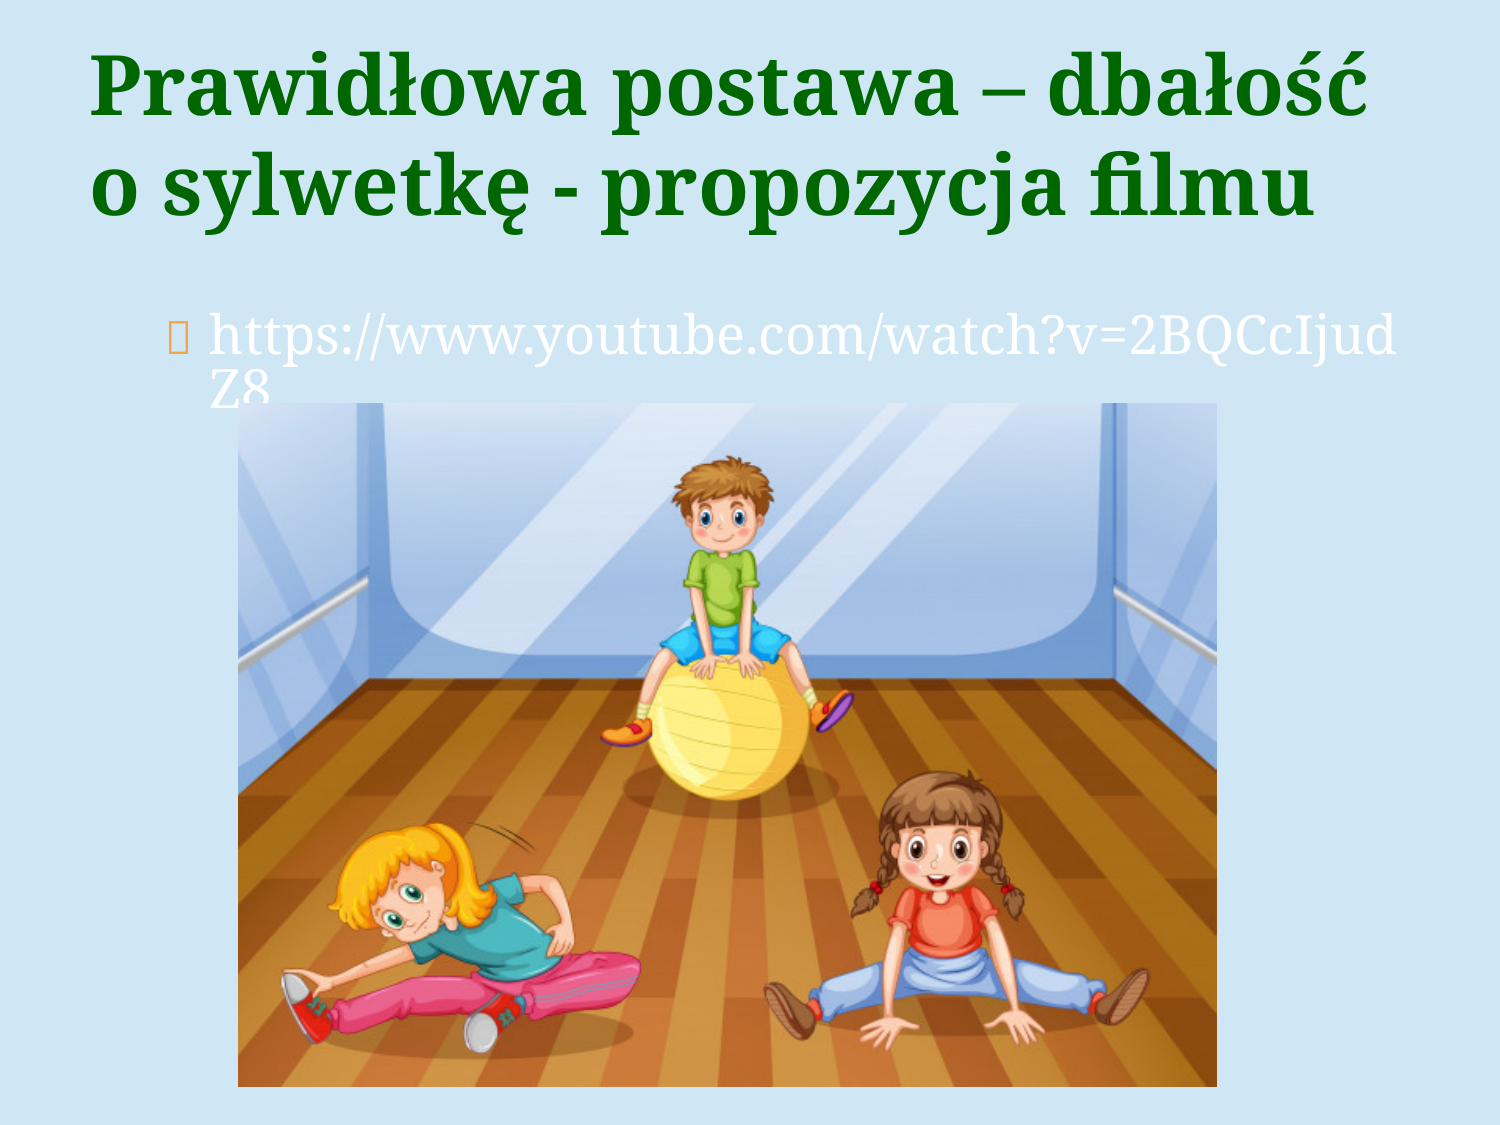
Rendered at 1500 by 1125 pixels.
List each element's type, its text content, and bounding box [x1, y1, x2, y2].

list https://www.youtube.com/watch?v=2BQCcIjudZ8 [150, 292, 1425, 398]
picture [238, 403, 1217, 1087]
title Prawidłowa postawa – dbałość o sylwetkę - propozycja filmu [75, 24, 1425, 225]
